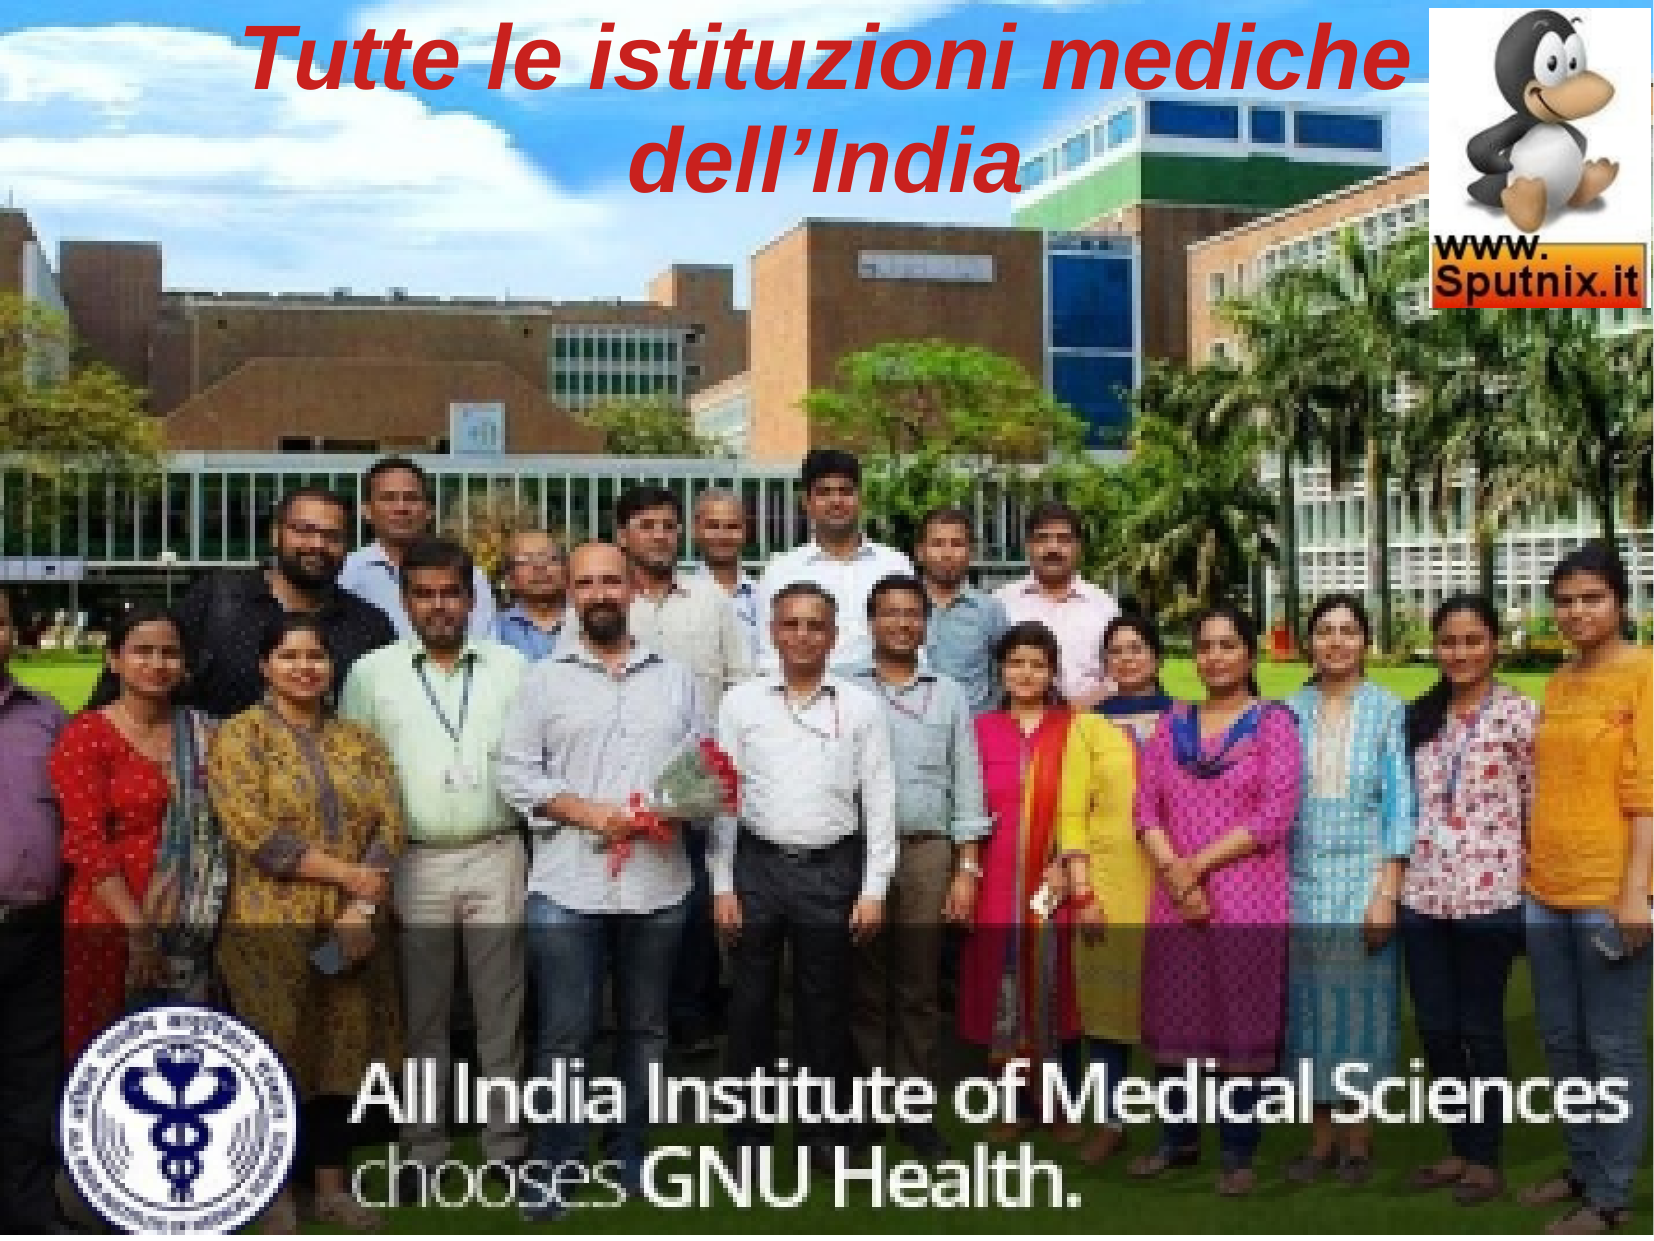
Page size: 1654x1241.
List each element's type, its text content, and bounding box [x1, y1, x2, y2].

picture [0, 0, 1654, 1235]
title Tutte le istituzioni mediche dell’India [82, 5, 1571, 213]
